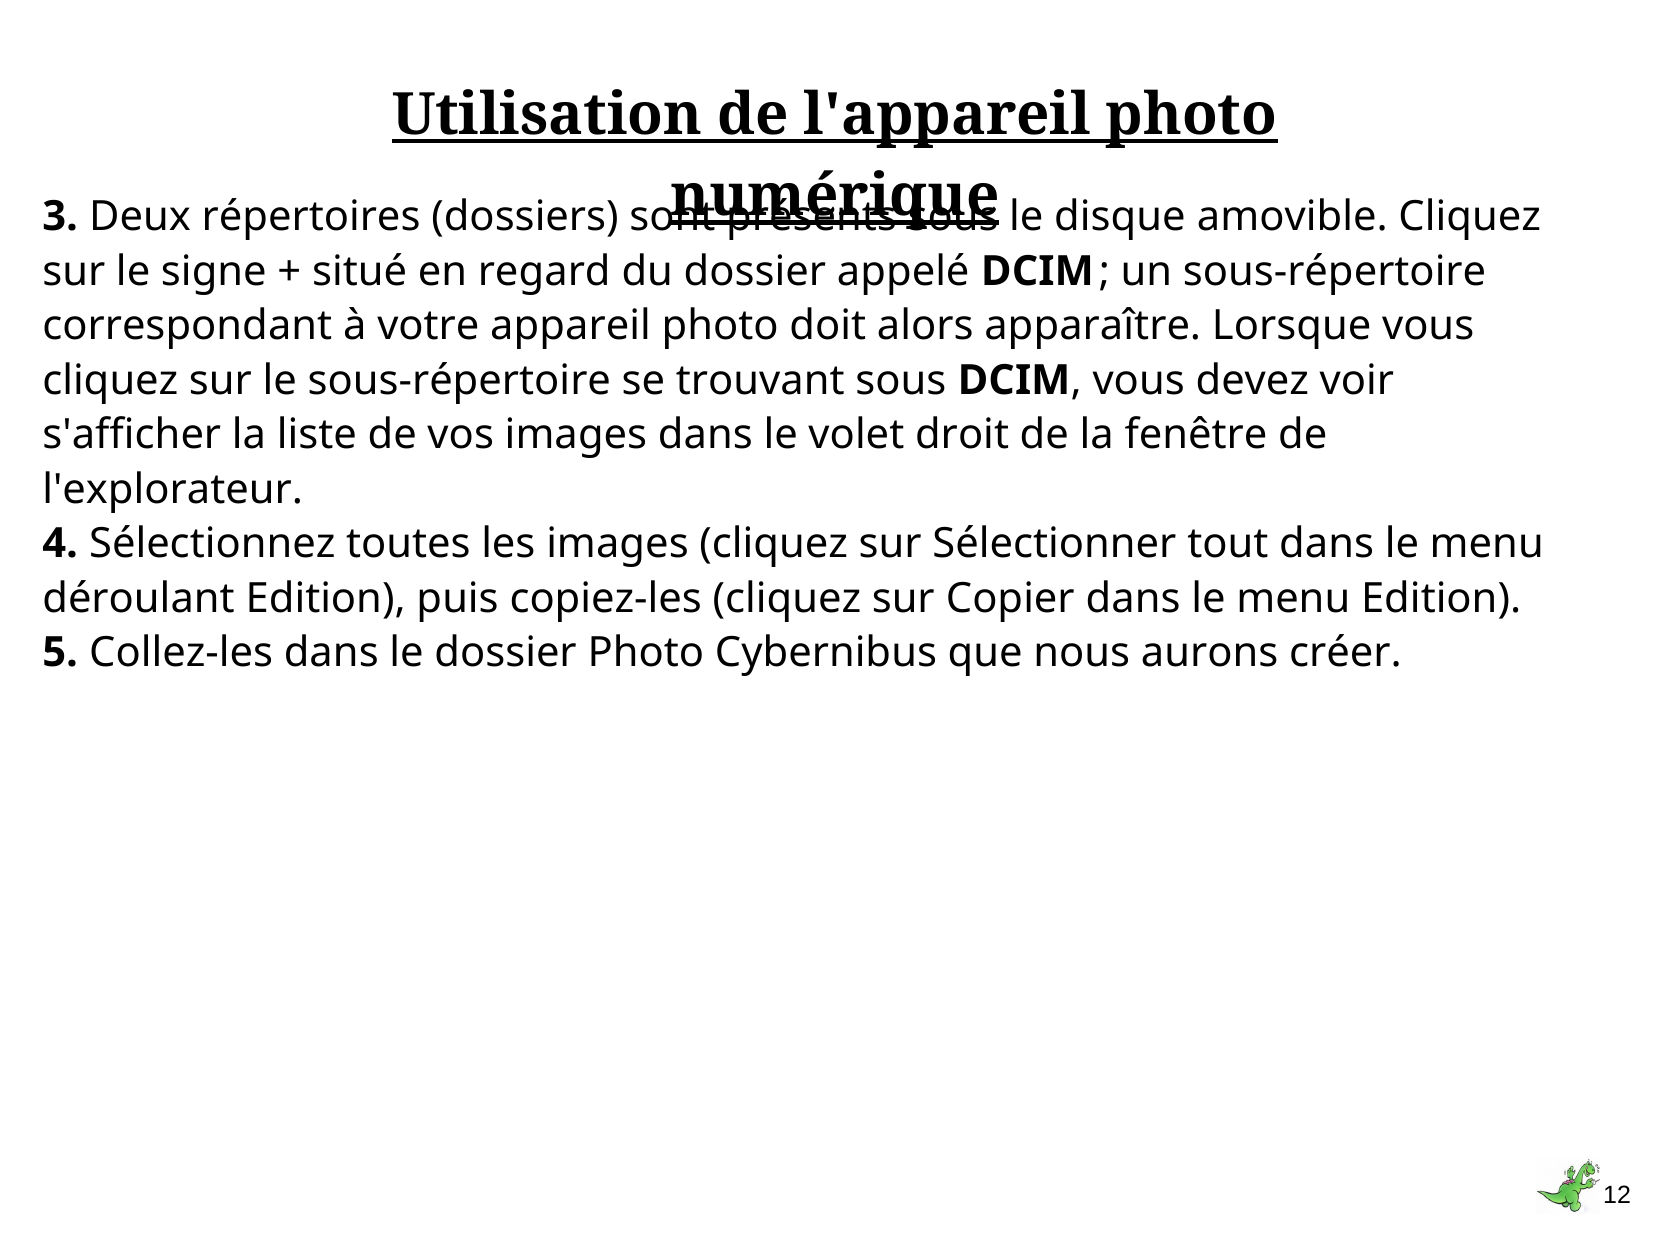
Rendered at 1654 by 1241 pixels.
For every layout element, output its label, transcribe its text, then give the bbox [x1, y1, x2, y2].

text_box 3. Deux répertoires (dossiers) sont présents sous le disque amovible. Cliquez sur le signe + situé en regard du dossier appelé DCIM ; un sous-répertoire correspondant à votre appareil photo doit alors apparaître. Lorsque vous cliquez sur le sous-répertoire se trouvant sous DCIM, vous devez voir s'afficher la liste de vos images dans le volet droit de la fenêtre de l'explorateur. 4. Sélectionnez toutes les images (cliquez sur Sélectionner tout dans le menu déroulant Edition), puis copiez-les (cliquez sur Copier dans le menu Edition). 5. Collez-les dans le dossier Photo Cybernibus que nous aurons créer. [27, 177, 1595, 791]
text_box Utilisation de l'appareil photo numérique [223, 57, 1447, 148]
picture [1536, 1157, 1600, 1214]
text_box Utilisation de l'appareil photo numérique [928, 143, 1110, 148]
text_box 12 [1603, 1180, 1632, 1210]
